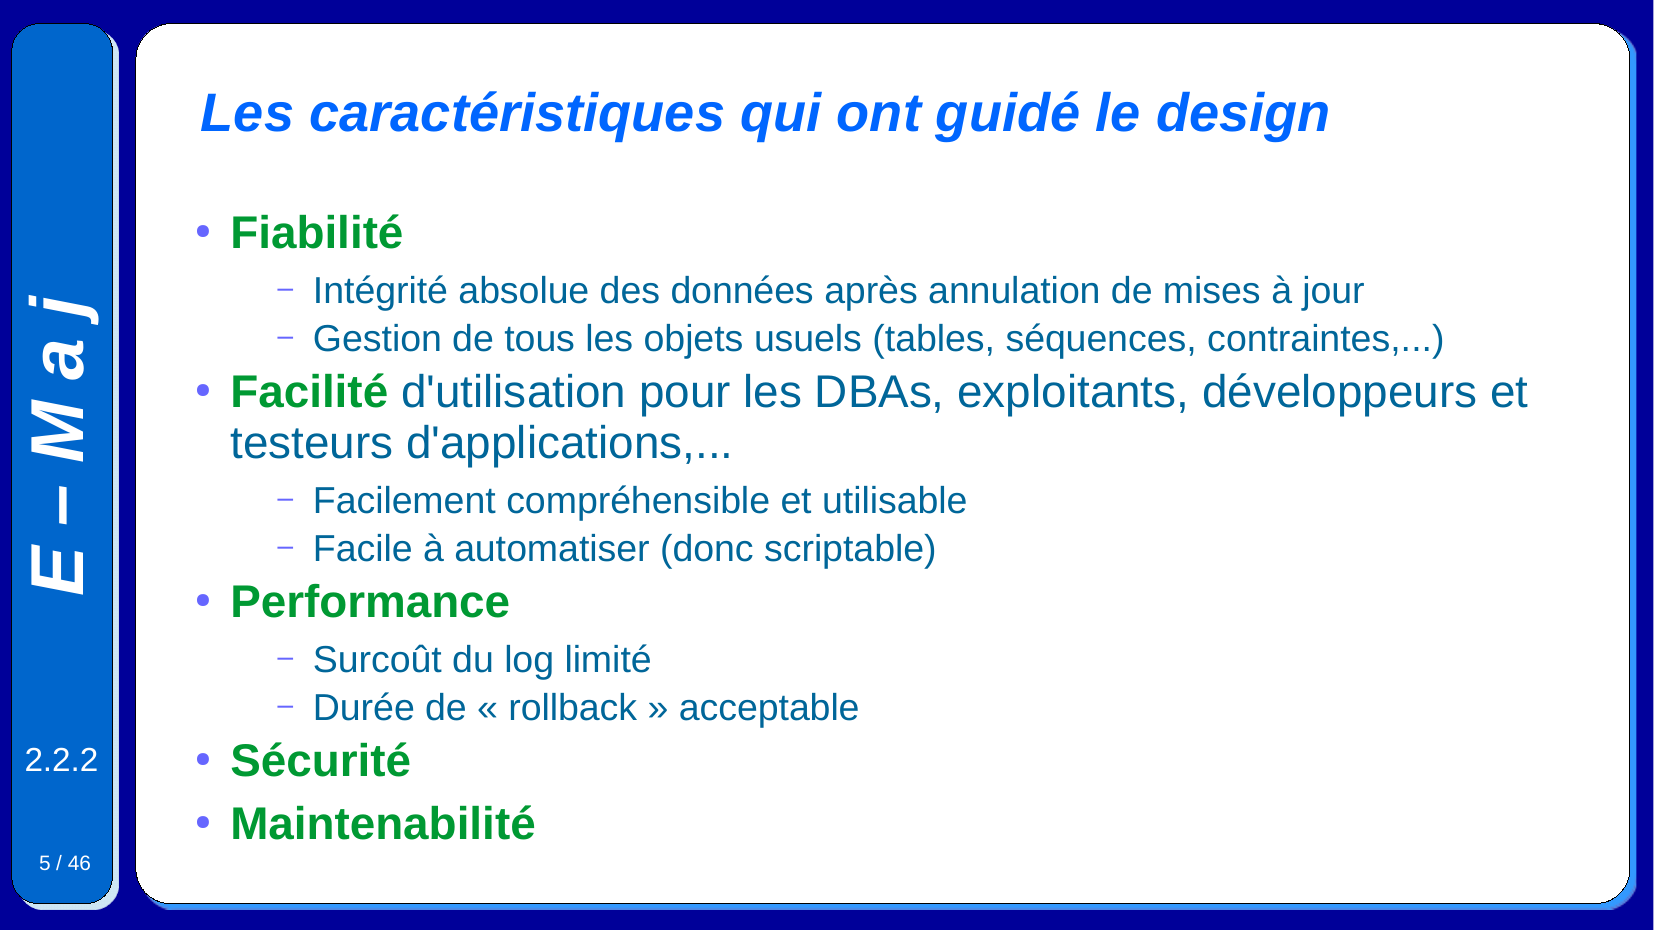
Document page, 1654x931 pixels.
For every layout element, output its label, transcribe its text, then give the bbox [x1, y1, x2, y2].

title Les caractéristiques qui ont guidé le design [200, 34, 1575, 191]
list Fiabilité Intégrité absolue des données après annulation de mises à jour Gestion de tous les objets usuels (tables, séquences, contraintes,...) Facilité d'utilisation pour les DBAs, exploitants, développeurs et testeurs d'applications,... Facilement compréhensible et utilisable Facile à automatiser (donc scriptable) Performance Surcoût du log limité Durée de « rollback » acceptable Sécurité Maintenabilité [177, 206, 1587, 849]
